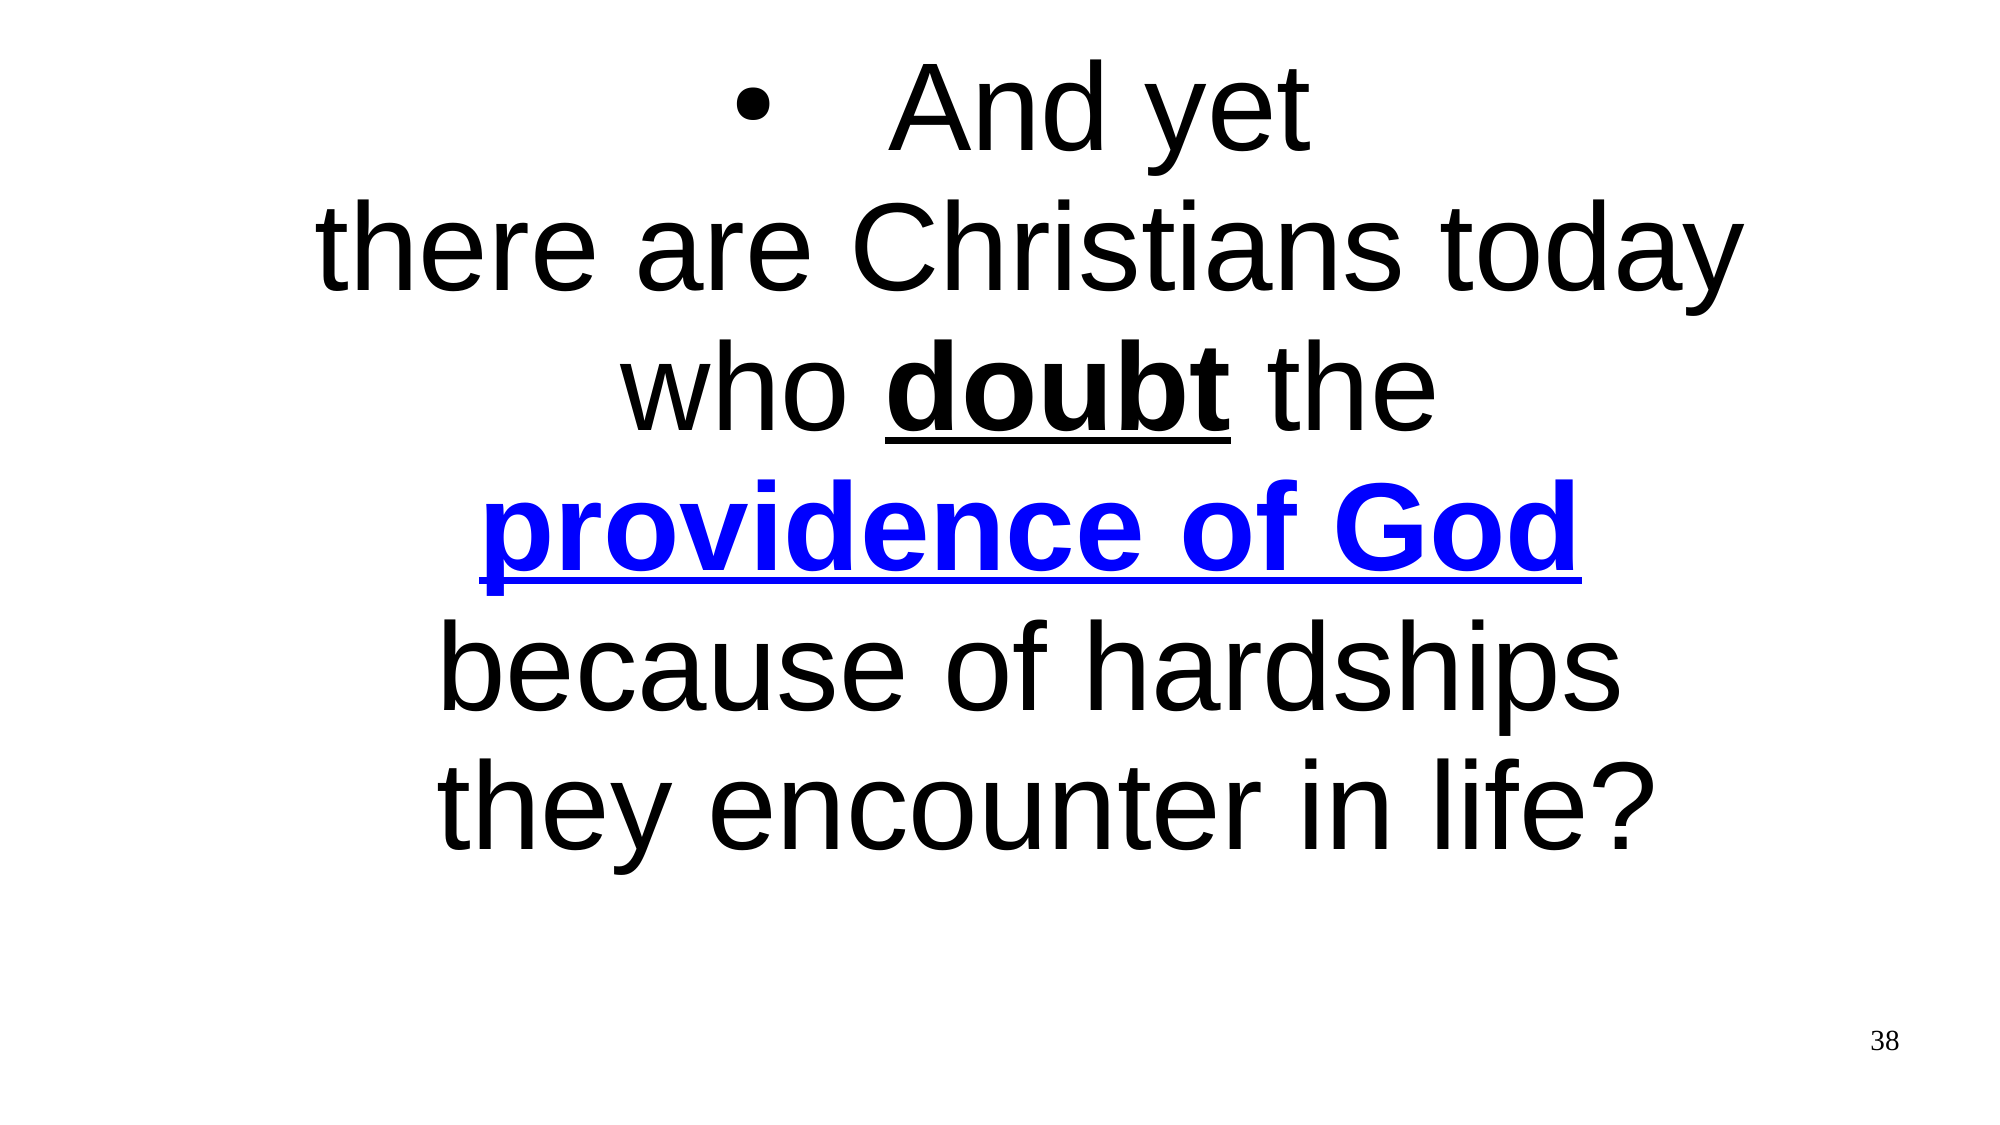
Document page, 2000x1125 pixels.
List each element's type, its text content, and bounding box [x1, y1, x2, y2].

list And yet there are Christians today who doubt the providence of God because of hardships they encounter in life? [37, 37, 1988, 1088]
